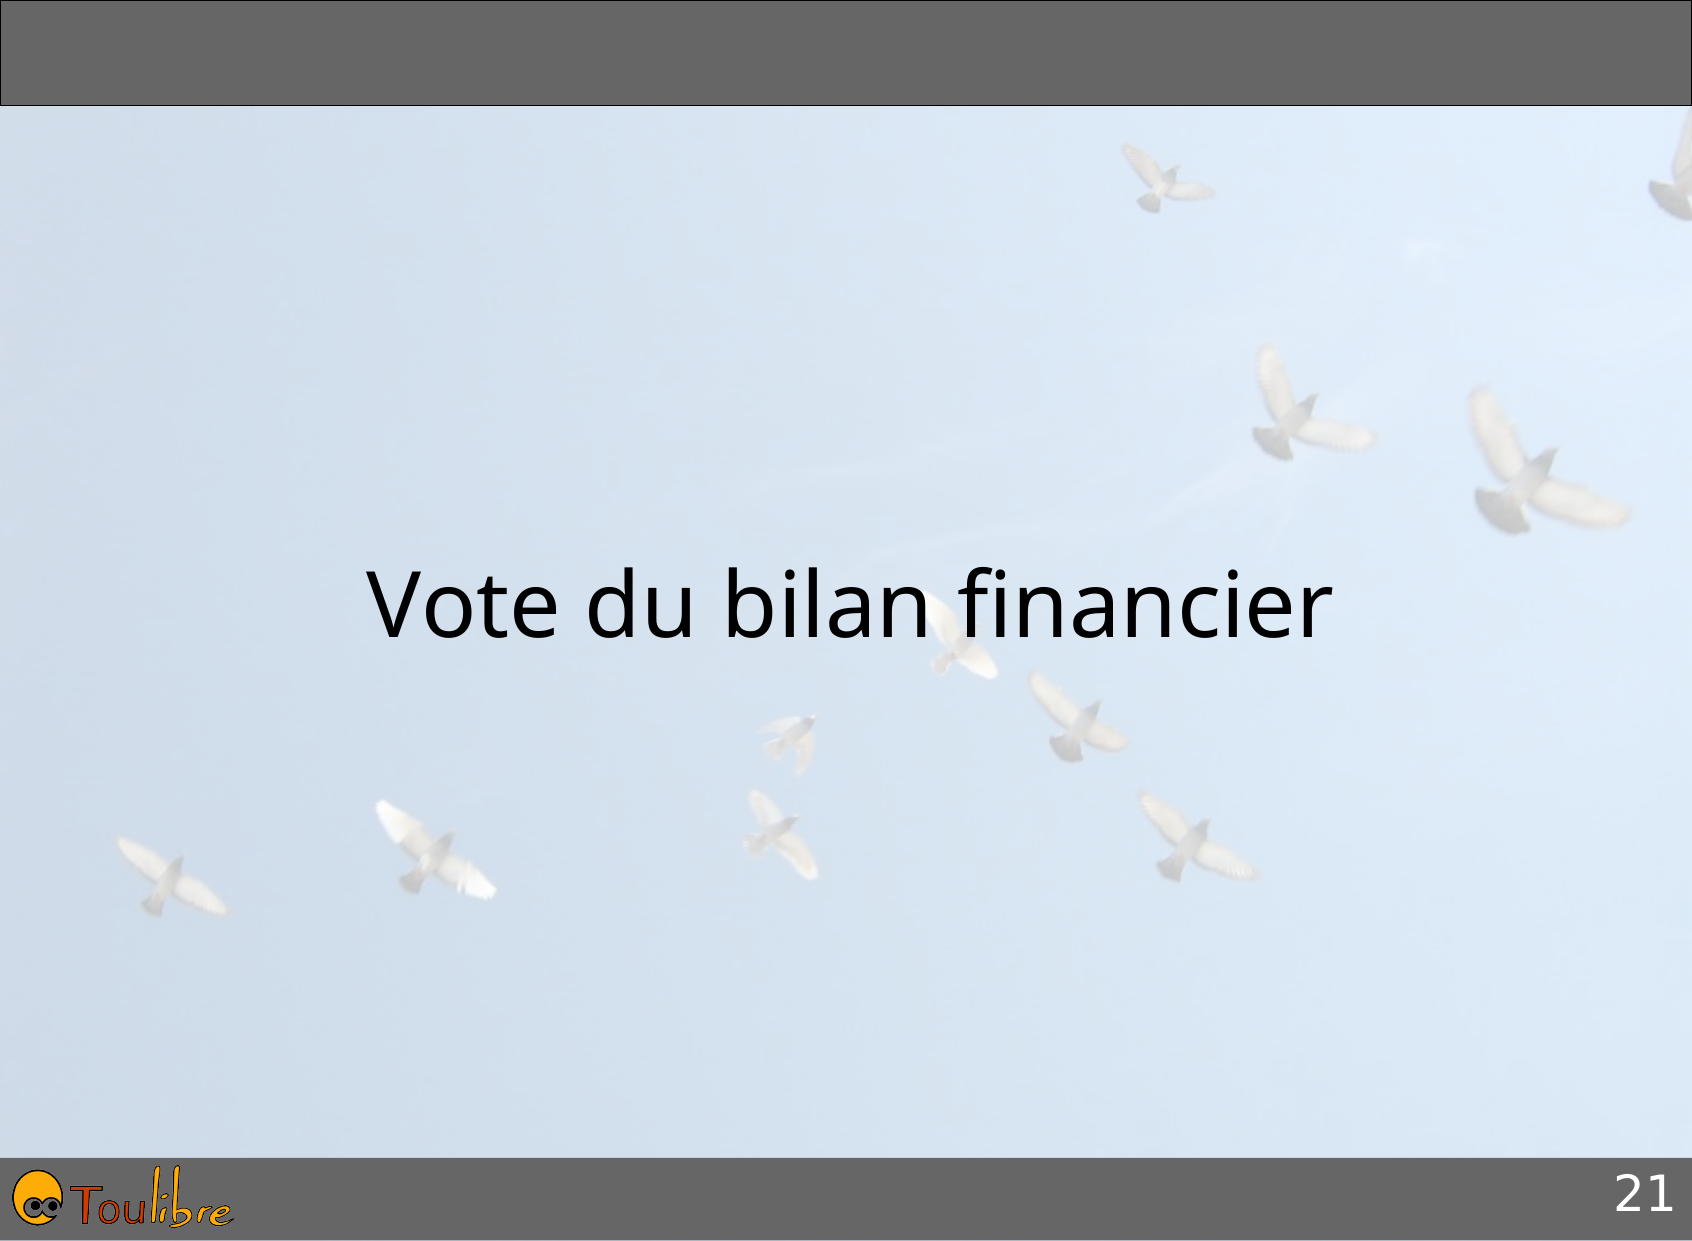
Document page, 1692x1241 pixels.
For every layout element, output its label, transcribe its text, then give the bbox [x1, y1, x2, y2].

picture [12, 1165, 234, 1228]
title Vote du bilan financier [89, 506, 1613, 699]
